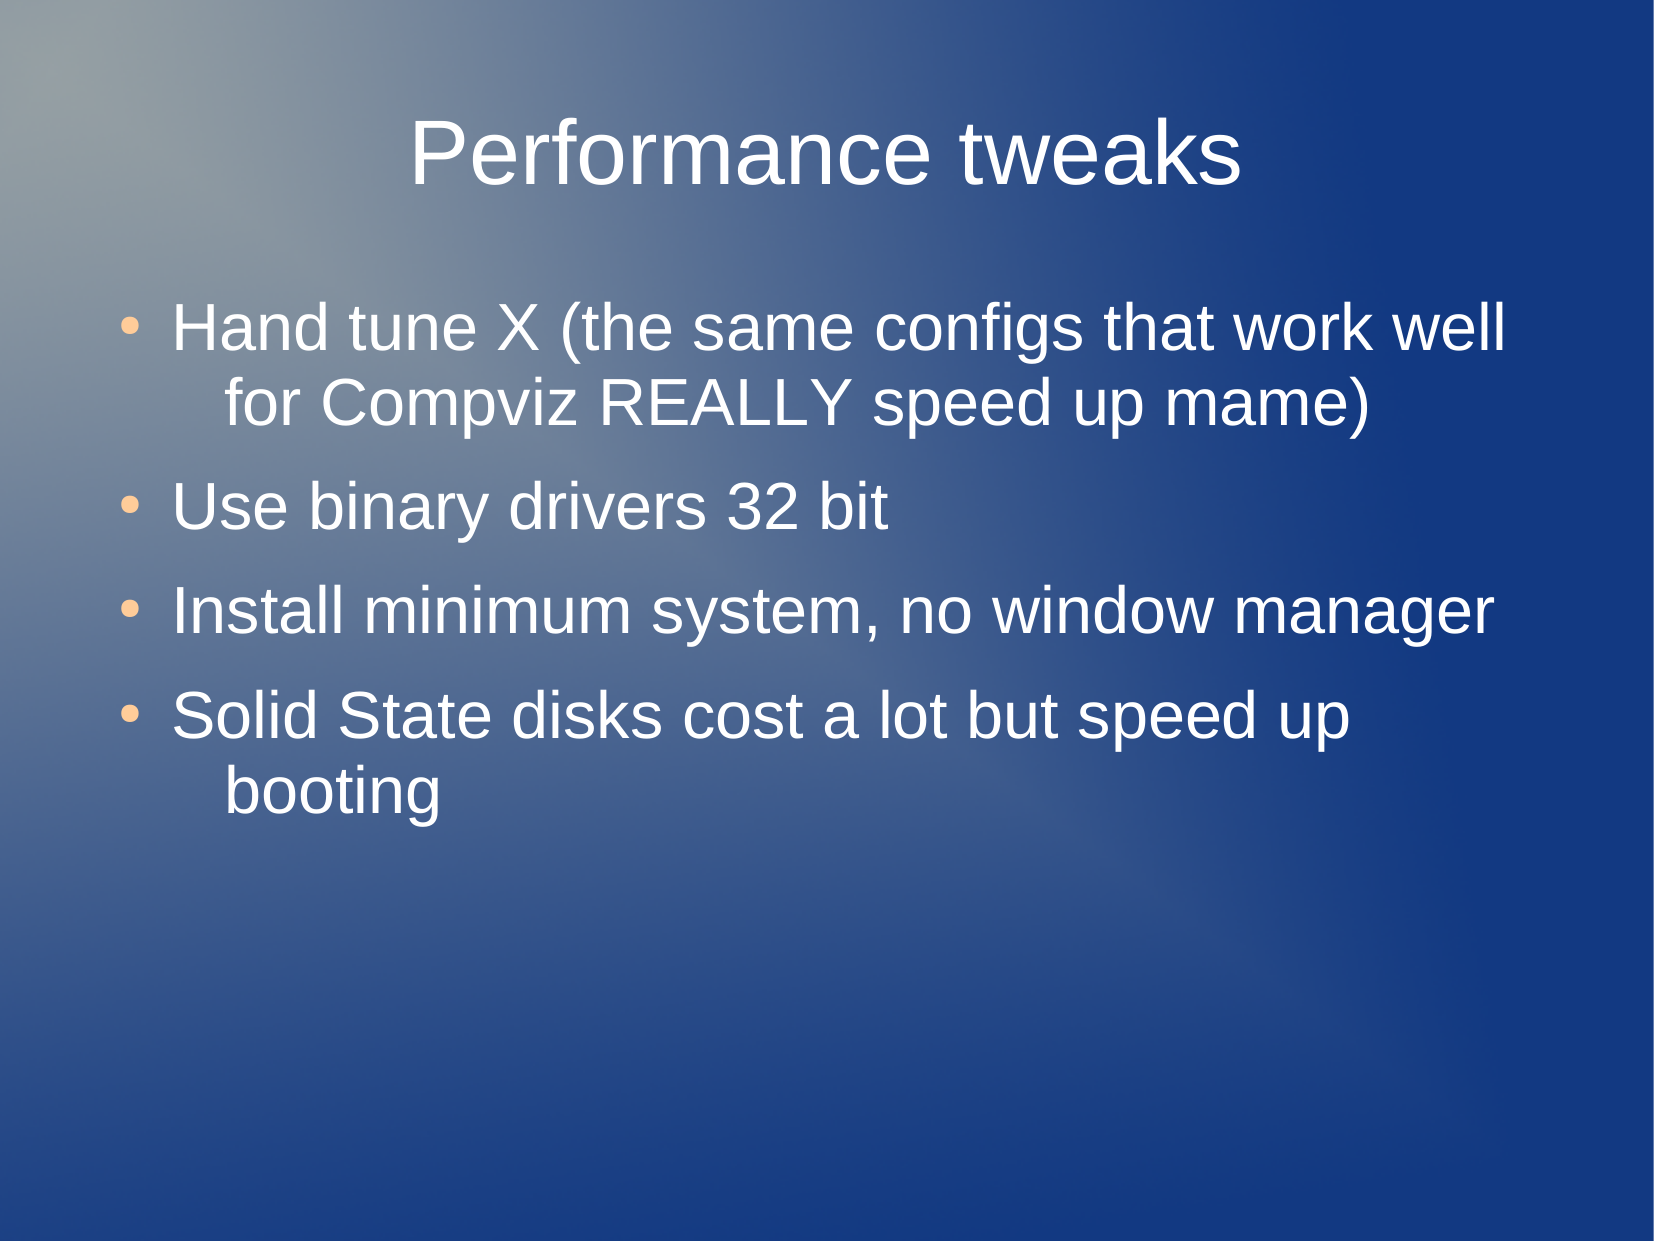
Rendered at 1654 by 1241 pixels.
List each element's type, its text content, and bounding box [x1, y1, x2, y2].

picture [0, 0, 1654, 1241]
title Performance tweaks [82, 56, 1571, 250]
list Hand tune X (the same configs that work well for Compviz REALLY speed up mame) Use binary drivers 32 bit Install minimum system, no window manager Solid State disks cost a lot but speed up booting [82, 290, 1571, 1094]
